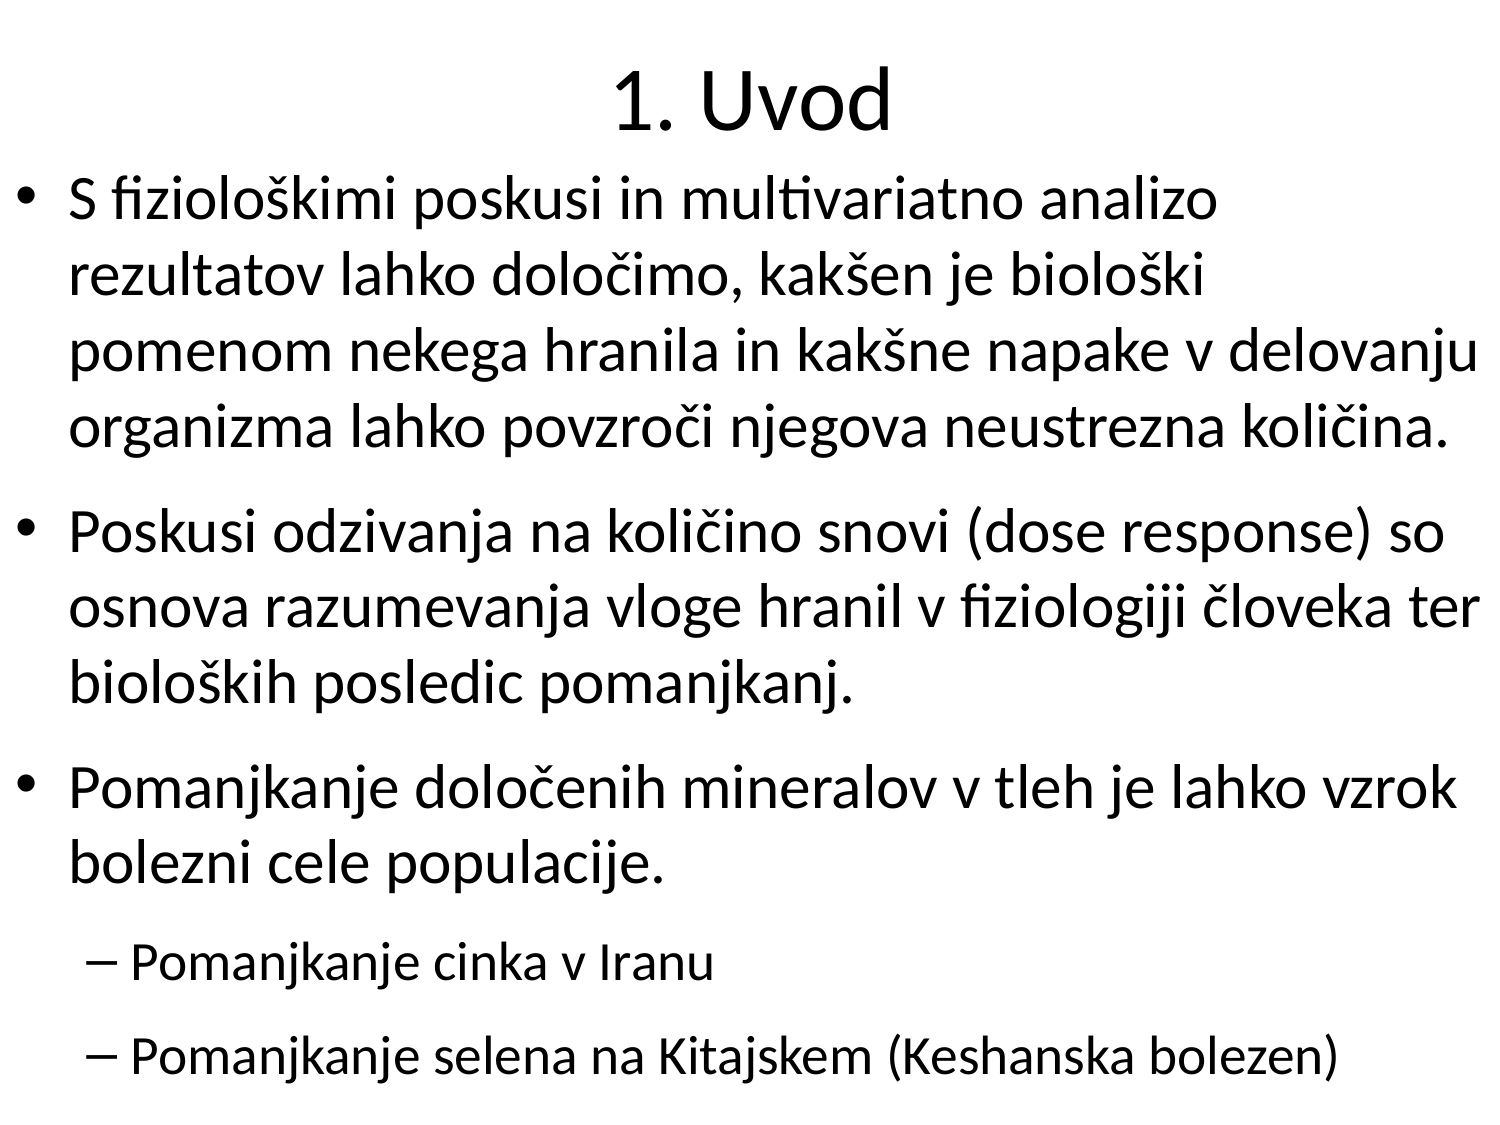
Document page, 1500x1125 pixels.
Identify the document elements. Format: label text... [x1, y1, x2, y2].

title 1. Uvod [76, 0, 1427, 149]
list S fiziološkimi poskusi in multivariatno analizo rezultatov lahko določimo, kakšen je biološki pomenom nekega hranila in kakšne napake v delovanju organizma lahko povzroči njegova neustrezna količina. Poskusi odzivanja na količino snovi (dose response) so osnova razumevanja vloge hranil v fiziologiji človeka ter bioloških posledic pomanjkanj. Pomanjkanje določenih mineralov v tleh je lahko vzrok bolezni cele populacije. Pomanjkanje cinka v Iranu Pomanjkanje selena na Kitajskem (Keshanska bolezen) [0, 149, 1500, 1125]
